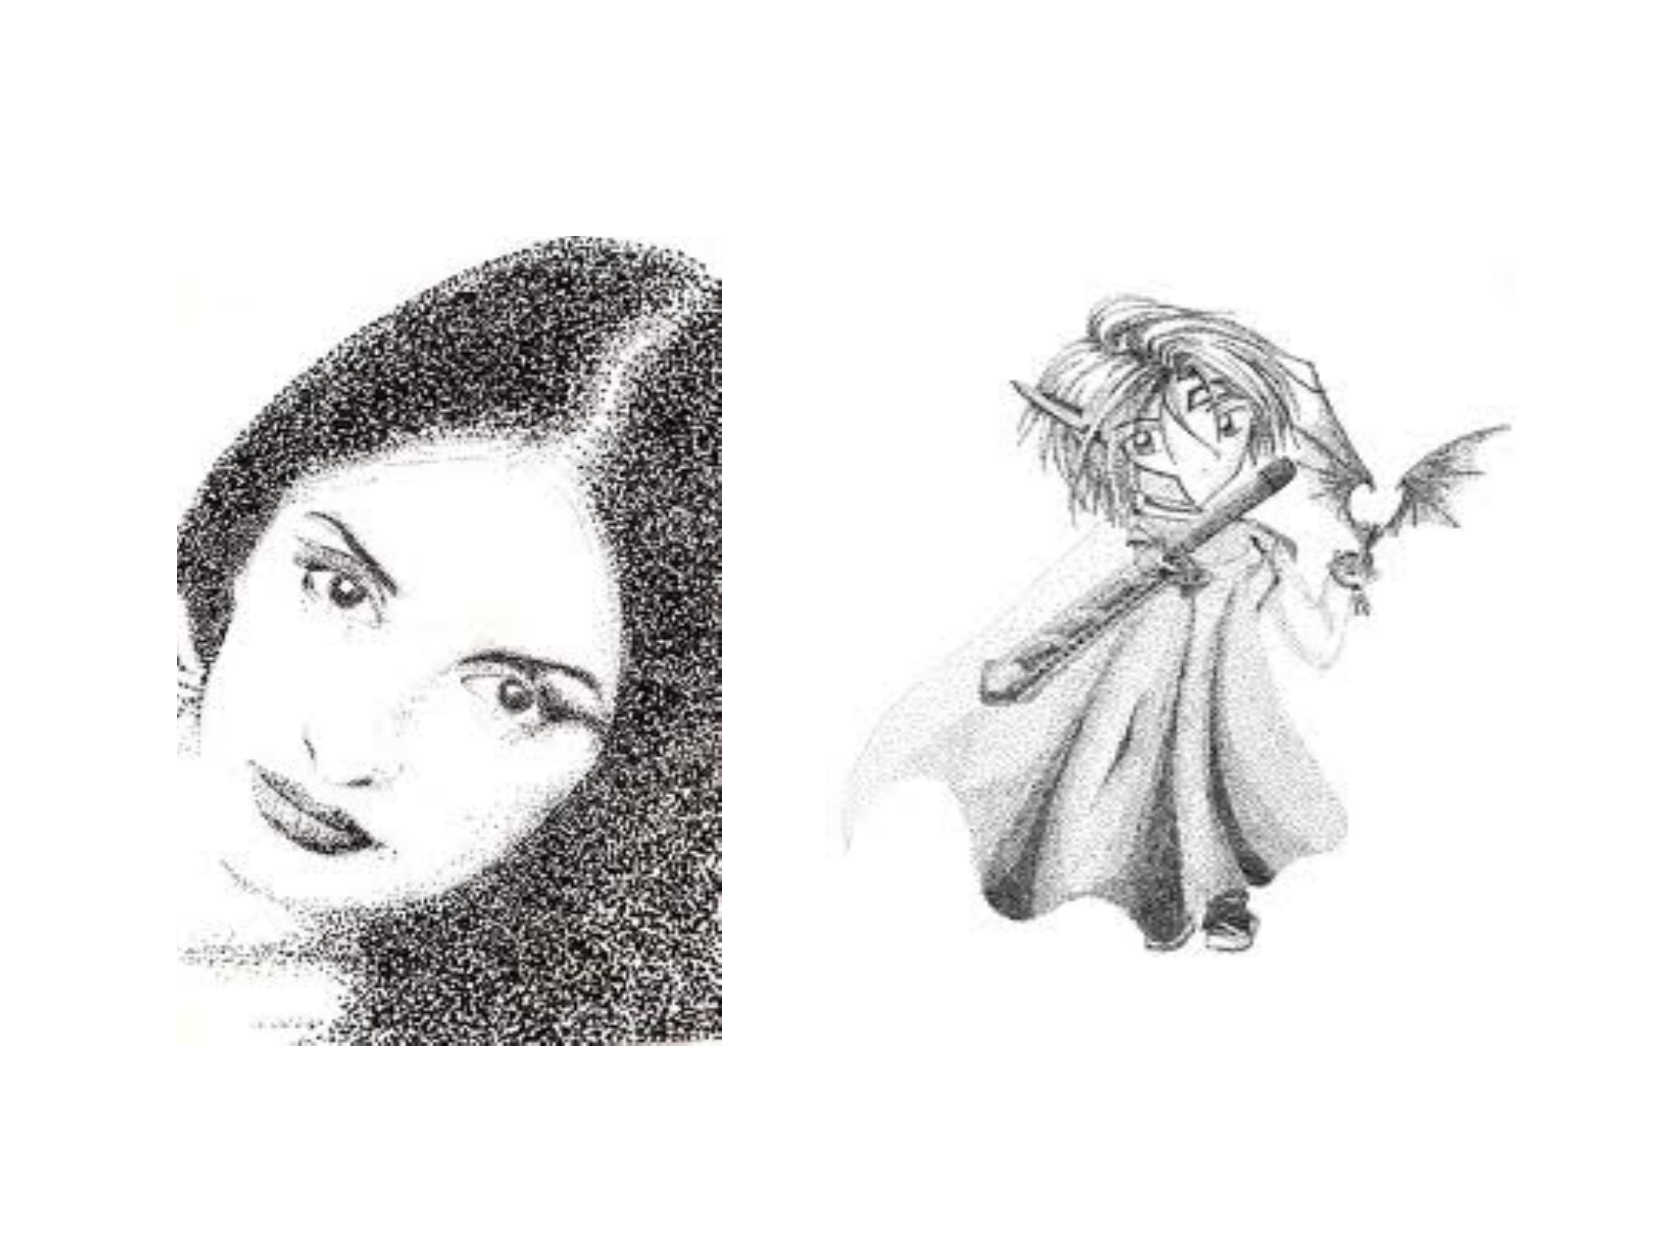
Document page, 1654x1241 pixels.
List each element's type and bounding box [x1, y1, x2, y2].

picture [177, 236, 722, 1046]
picture [826, 206, 1516, 1037]
